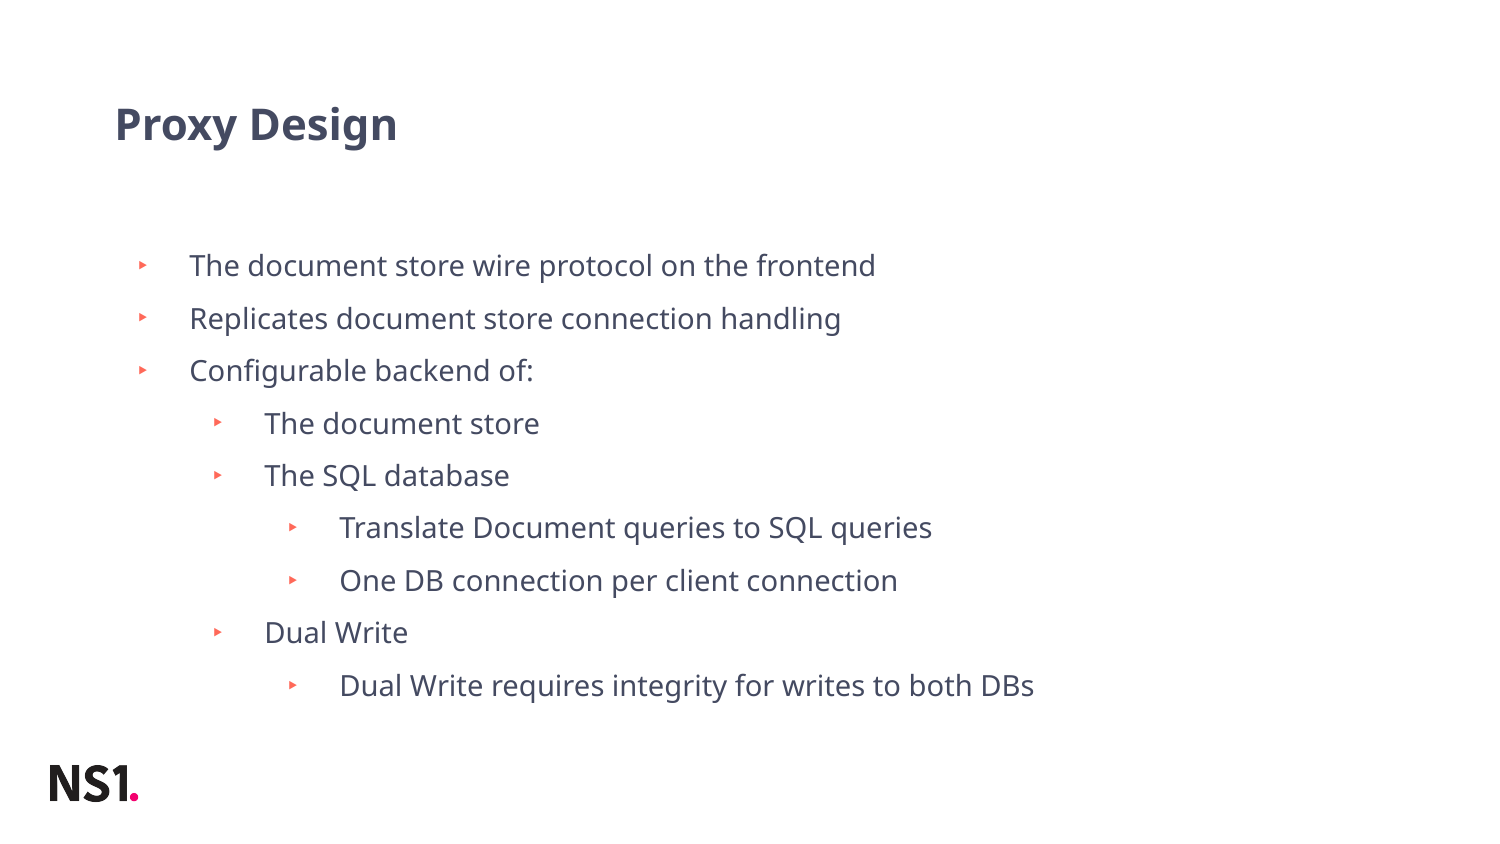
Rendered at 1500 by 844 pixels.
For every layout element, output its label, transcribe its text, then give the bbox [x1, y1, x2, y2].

picture [46, 761, 140, 805]
title Proxy Design [103, 44, 1397, 208]
list The document store wire protocol on the frontend Replicates document store connection handling Configurable backend of: The document store The SQL database Translate Document queries to SQL queries One DB connection per client connection Dual Write Dual Write requires integrity for writes to both DBs [103, 224, 1397, 737]
